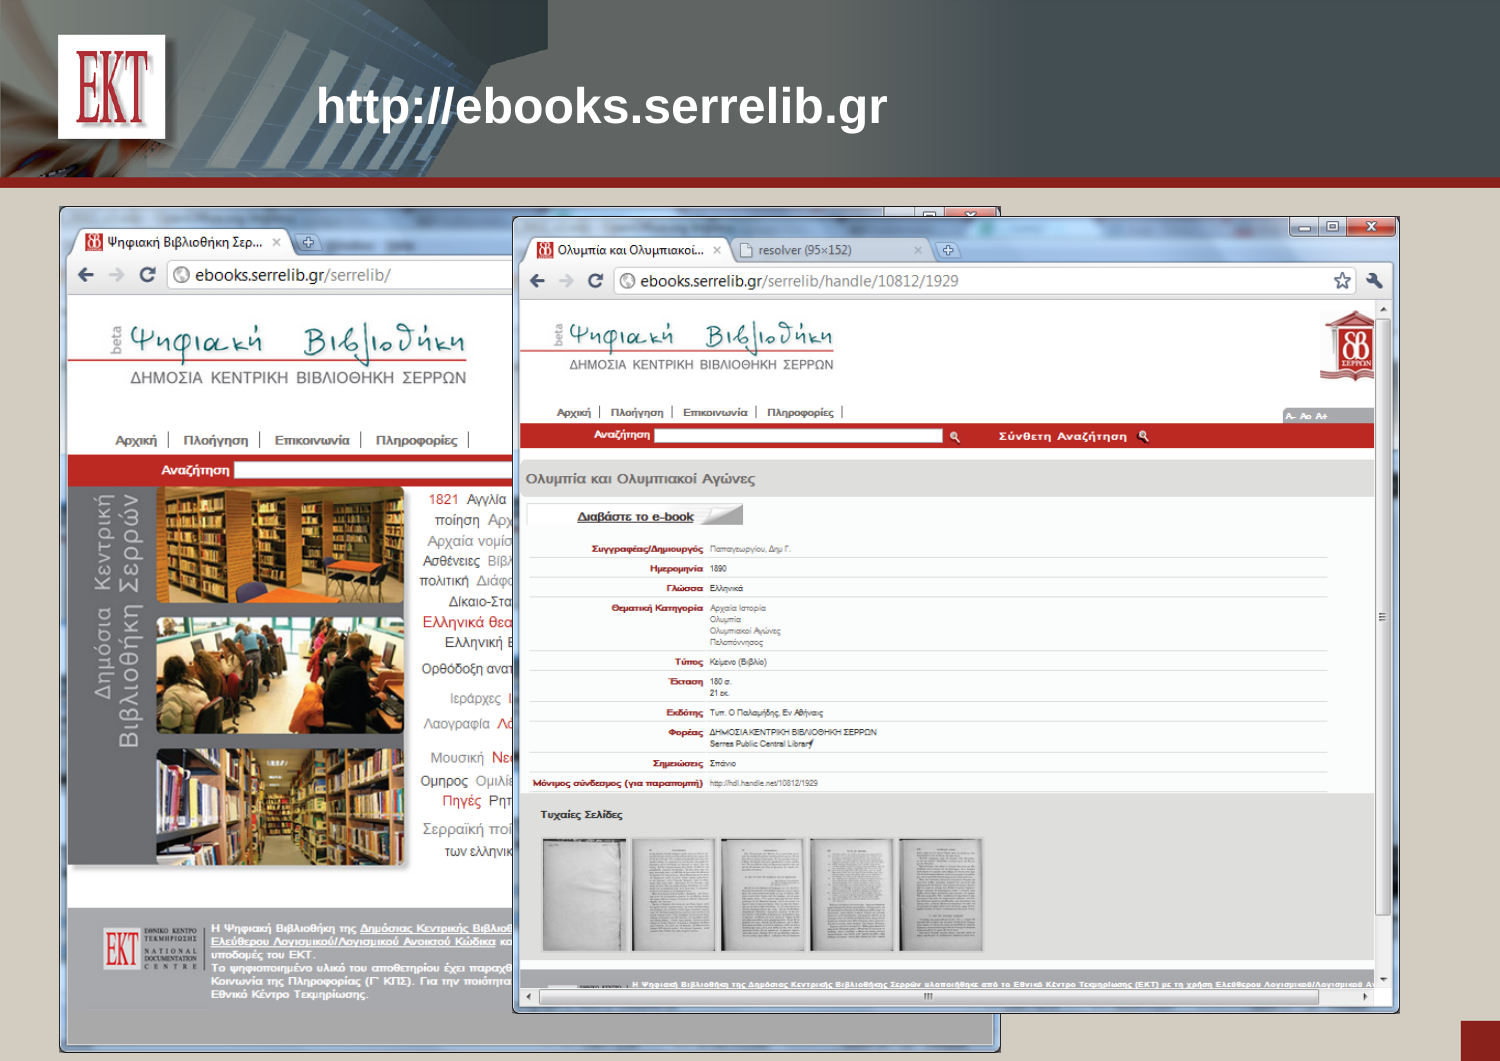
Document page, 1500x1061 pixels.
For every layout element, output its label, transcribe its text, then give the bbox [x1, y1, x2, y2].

title http://ebooks.serrelib.gr [301, 42, 1426, 165]
picture [0, 0, 1500, 1061]
